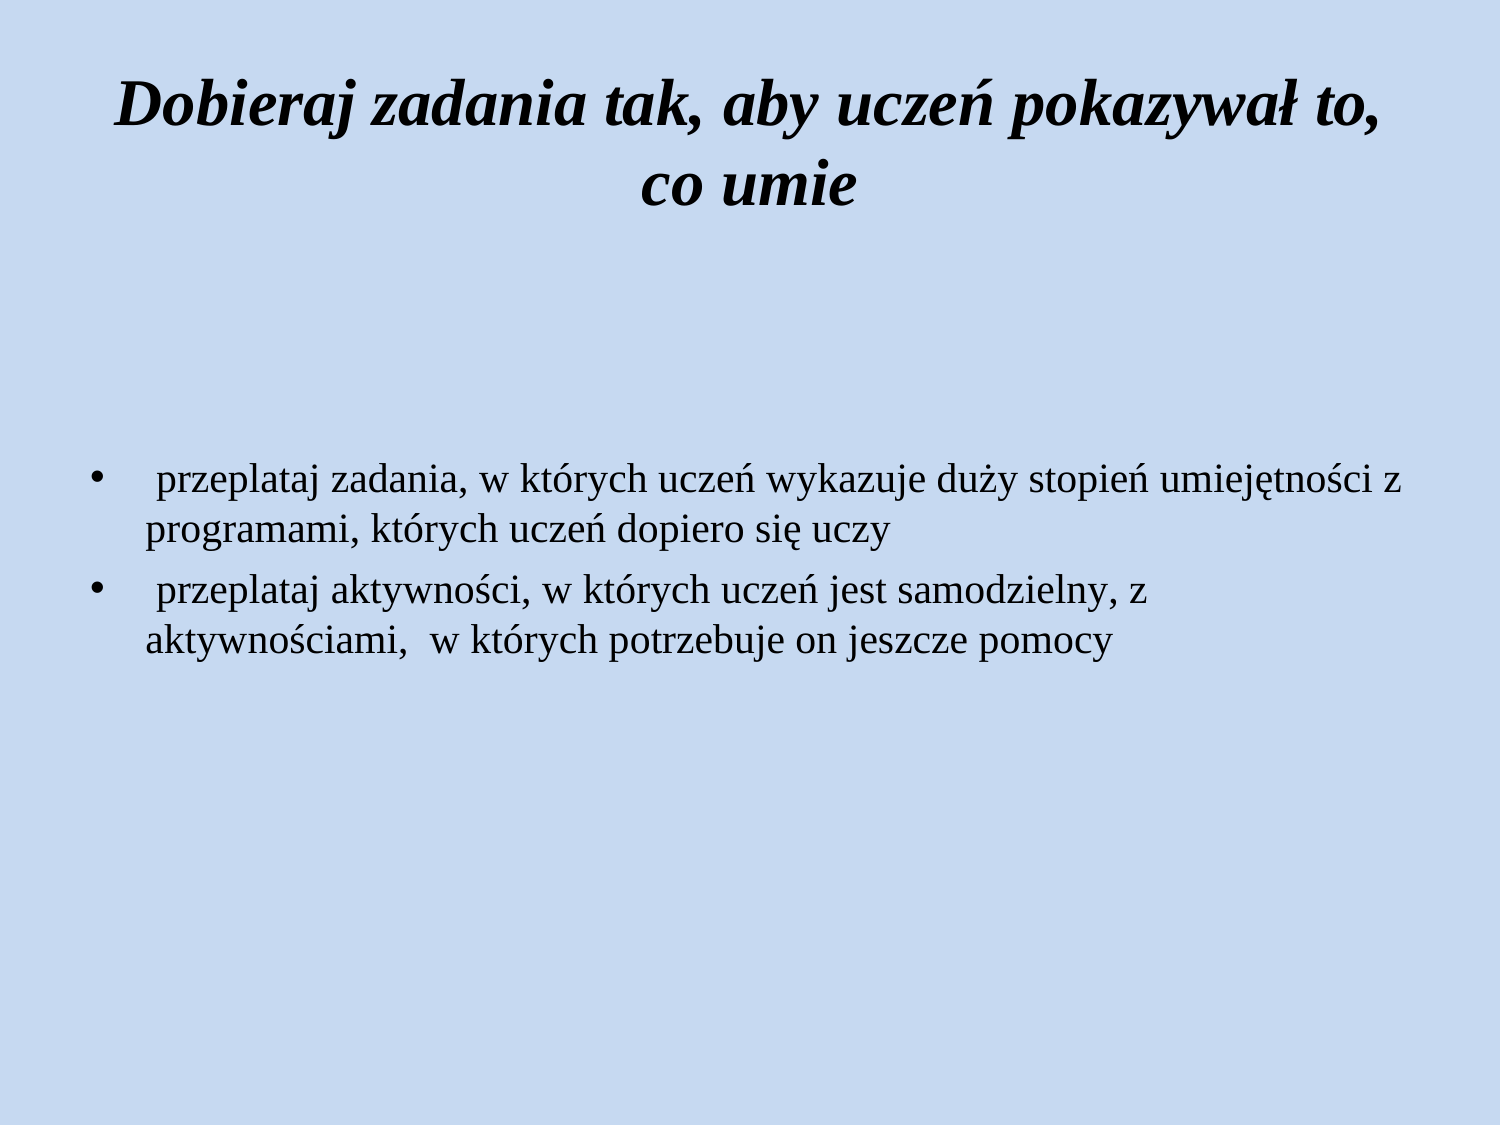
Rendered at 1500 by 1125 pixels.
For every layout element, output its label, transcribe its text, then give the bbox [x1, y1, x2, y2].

text_box Dobieraj zadania tak, aby uczeń pokazywał to, co umie [75, 45, 1426, 233]
text_box przeplataj zadania, w których uczeń wykazuje duży stopień umiejętności z programami, których uczeń dopiero się uczy przeplataj aktywności, w których uczeń jest samodzielny, z aktywnościami, w których potrzebuje on jeszcze pomocy [75, 262, 1426, 1005]
